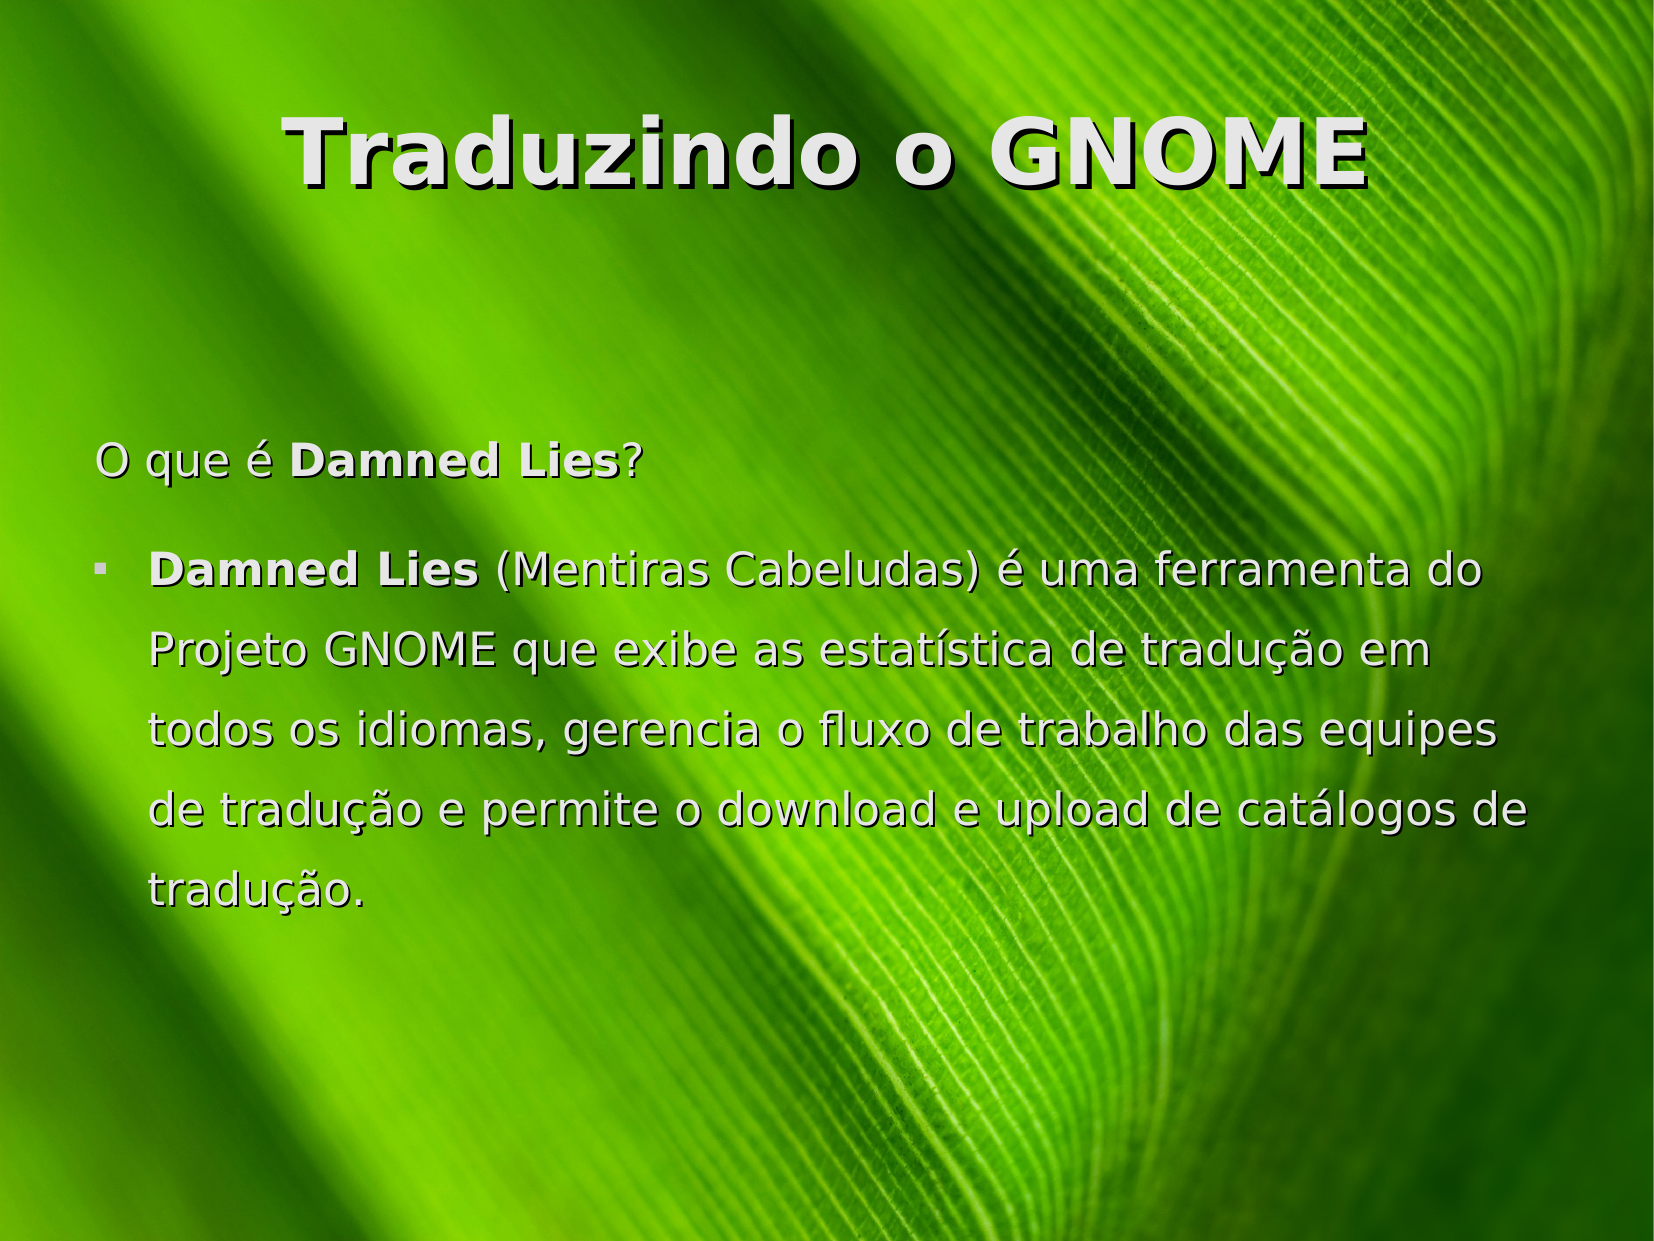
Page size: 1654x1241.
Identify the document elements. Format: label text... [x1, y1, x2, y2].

picture [0, 0, 1654, 1241]
title Traduzindo o GNOME [82, 49, 1571, 257]
list O que é Damned Lies? Damned Lies (Mentiras Cabeludas) é uma ferramenta do Projeto GNOME que exibe as estatística de tradução em todos os idiomas, gerencia o fluxo de trabalho das equipes de tradução e permite o download e upload de catálogos de tradução. [76, 406, 1565, 1211]
